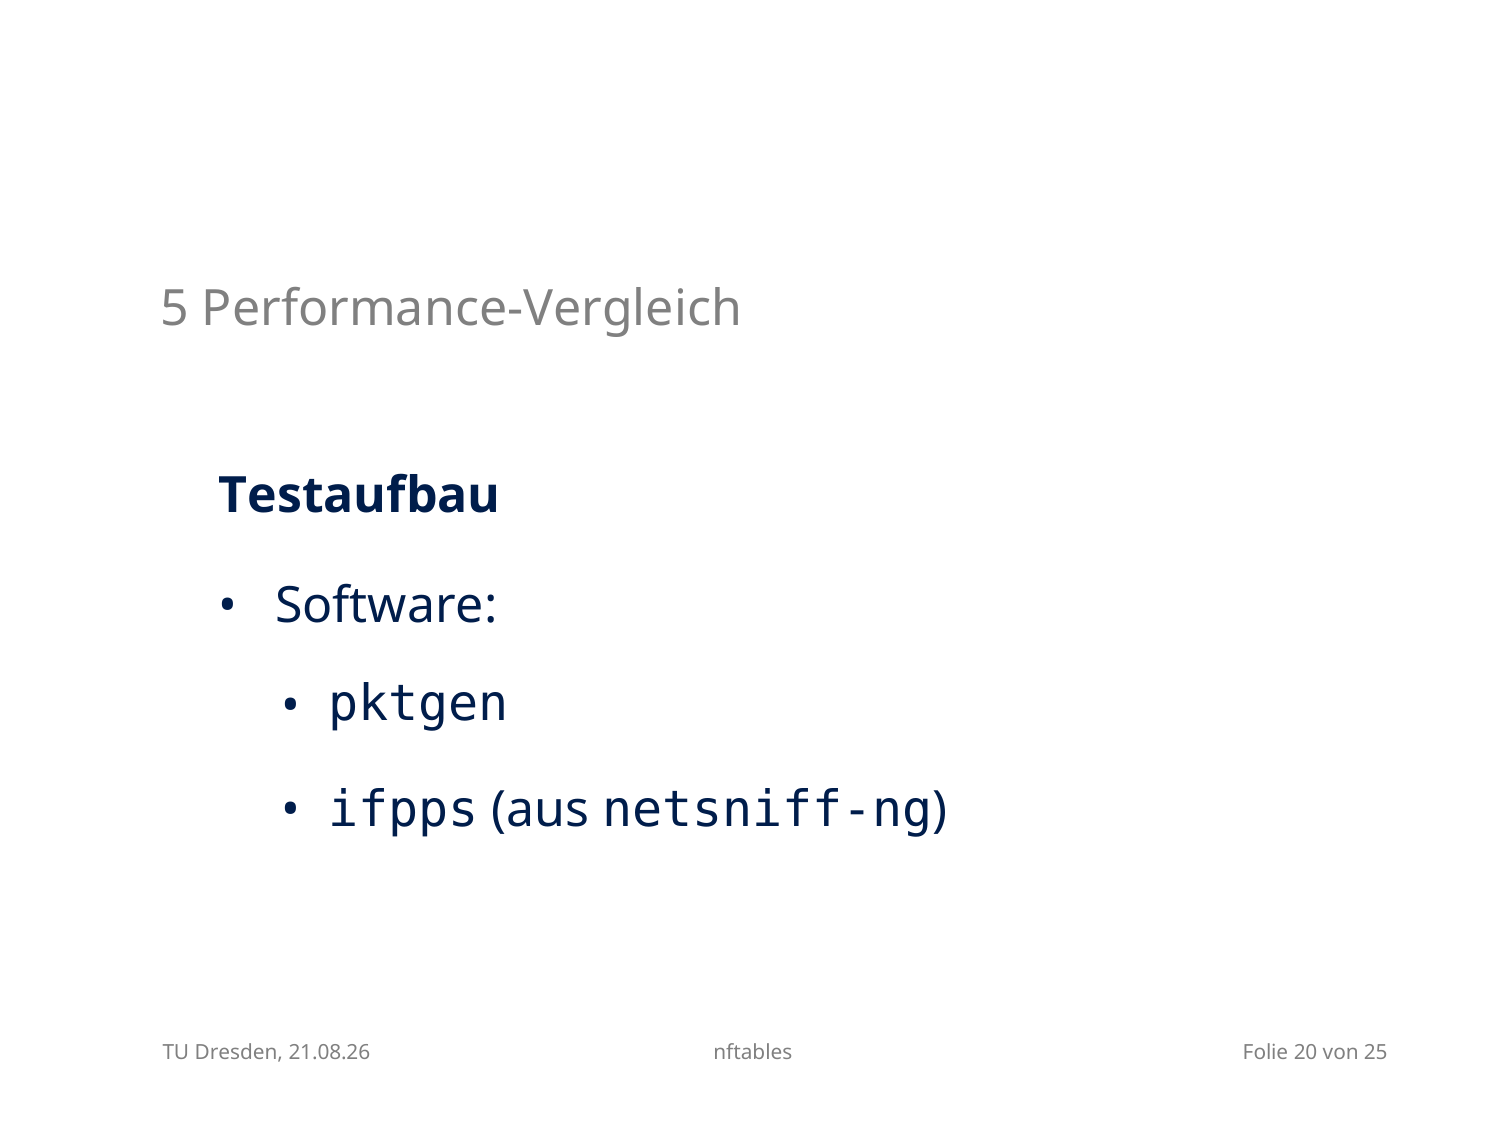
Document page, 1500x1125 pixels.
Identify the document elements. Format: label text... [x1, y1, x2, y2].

list Testaufbau Software: pktgen ifpps (aus netsniff-ng) [162, 425, 1388, 1078]
title 5 Performance-Vergleich [160, 238, 1392, 374]
